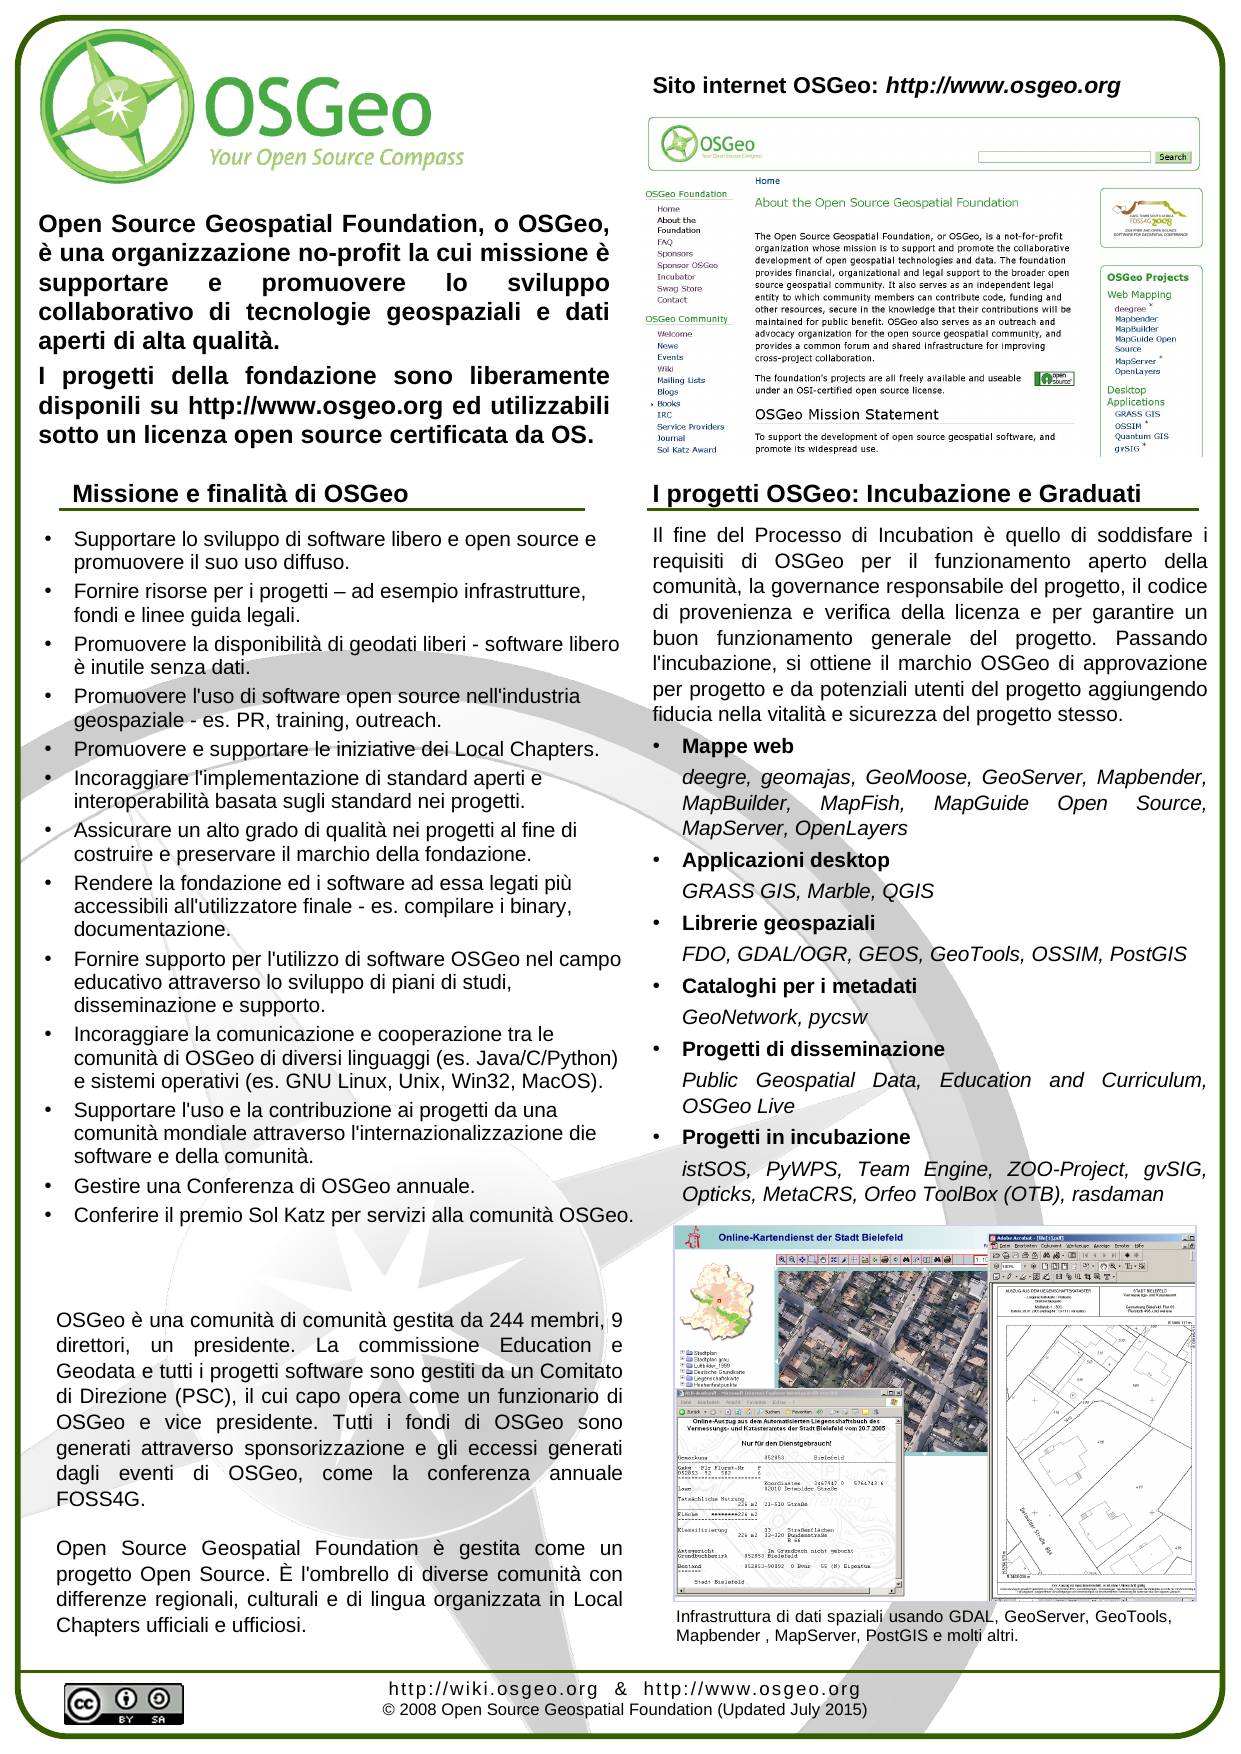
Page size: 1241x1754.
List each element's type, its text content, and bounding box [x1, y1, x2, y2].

picture [673, 1224, 1199, 1600]
picture [0, 0, 491, 223]
text_box Open Source Geospatial Foundation, o OSGeo, è una organizzazione no-profit la cui missione è supportare e promuovere lo sviluppo collaborativo di tecnologie geospaziali e dati aperti di alta qualità. I progetti della fondazione sono liberamente disponili su http://www.osgeo.org ed utilizzabili sotto un licenza open source certificata da OS. [23, 200, 626, 537]
text_box [17, 17, 1223, 1737]
text_box Missione e finalità di OSGeo Supportare lo sviluppo di software libero e open source e promuovere il suo uso diffuso. Fornire risorse per i progetti – ad esempio infrastrutture, fondi e linee guida legali. Promuovere la disponibilità di geodati liberi - software libero è inutile senza dati. Promuovere l'uso di software open source nell'industria geospaziale - es. PR, training, outreach. Promuovere e supportare le iniziative dei Local Chapters. Incoraggiare l'implementazione di standard aperti e interoperabilità basata sugli standard nei progetti. Assicurare un alto grado di qualità nei progetti al fine di costruire e preservare il marchio della fondazione. Rendere la fondazione ed i software ad essa legati più accessibili all'utilizzatore finale - es. compilare i binary, documentazione. Fornire supporto per l'utilizzo di software OSGeo nel campo educativo attraverso lo sviluppo di piani di studi, disseminazione e supporto. Incoraggiare la comunicazione e cooperazione tra le comunità di OSGeo di diversi linguaggi (es. Java/C/Python) e sistemi operativi (es. GNU Linux, Unix, Win32, MacOS). Supportare l'uso e la contribuzione ai progetti da una comunità mondiale attraverso l'internazionalizzazione die software e della comunità. Gestire una Conferenza di OSGeo annuale. Conferire il premio Sol Katz per servizi alla comunità OSGeo. [29, 472, 650, 1305]
text_box Sito internet OSGeo: http://www.osgeo.org [637, 64, 1217, 117]
text_box http://wiki.osgeo.org & http://www.osgeo.org © 2008 Open Source Geospatial Foundation (Updated July 2015) [152, 1671, 1098, 1726]
picture [643, 112, 1205, 457]
text_box I progetti OSGeo: Incubazione e Graduati Il fine del Processo di Incubation è quello di soddisfare i requisiti di OSGeo per il funzionamento aperto della comunità, la governance responsabile del progetto, il codice di provenienza e verifica della licenza e per garantire un buon funzionamento generale del progetto. Passando l'incubazione, si ottiene il marchio OSGeo di approvazione per progetto e da potenziali utenti del progetto aggiungendo fiducia nella vitalità e sicurezza del progetto stesso. Mappe web deegre, geomajas, GeoMoose, GeoServer, Mapbender, MapBuilder, MapFish, MapGuide Open Source, MapServer, OpenLayers Applicazioni desktop GRASS GIS, Marble, QGIS Librerie geospaziali FDO, GDAL/OGR, GEOS, GeoTools, OSSIM, PostGIS Cataloghi per i metadati GeoNetwork, pycsw Progetti di disseminazione Public Geospatial Data, Education and Curriculum, OSGeo Live Progetti in incubazione istSOS, PyWPS, Team Engine, ZOO-Project, gvSIG, Opticks, MetaCRS, Orfeo ToolBox (OTB), rasdaman [650, 472, 1223, 1217]
picture [17, 1692, 62, 1737]
picture [64, 1683, 152, 1725]
text_box OSGeo è una comunità di comunità gestita da 244 membri, 9 direttori, un presidente. La commissione Education e Geodata e tutti i progetti software sono gestiti da un Comitato di Direzione (PSC), il cui capo opera come un funzionario di OSGeo e vice presidente. Tutti i fondi di OSGeo sono generati attraverso sponsorizzazione e gli eccessi generati dagli eventi di OSGeo, come la conferenza annuale FOSS4G. Open Source Geospatial Foundation è gestita come un progetto Open Source. È l'ombrello di diverse comunità con differenze regionali, culturali e di lingua organizzata in Local Chapters ufficiali e ufficiosi. [41, 1298, 638, 1642]
text_box Infrastruttura di dati spaziali usando GDAL, GeoServer, GeoTools, Mapbender , MapServer, PostGIS e molti altri. [661, 1600, 1205, 1653]
